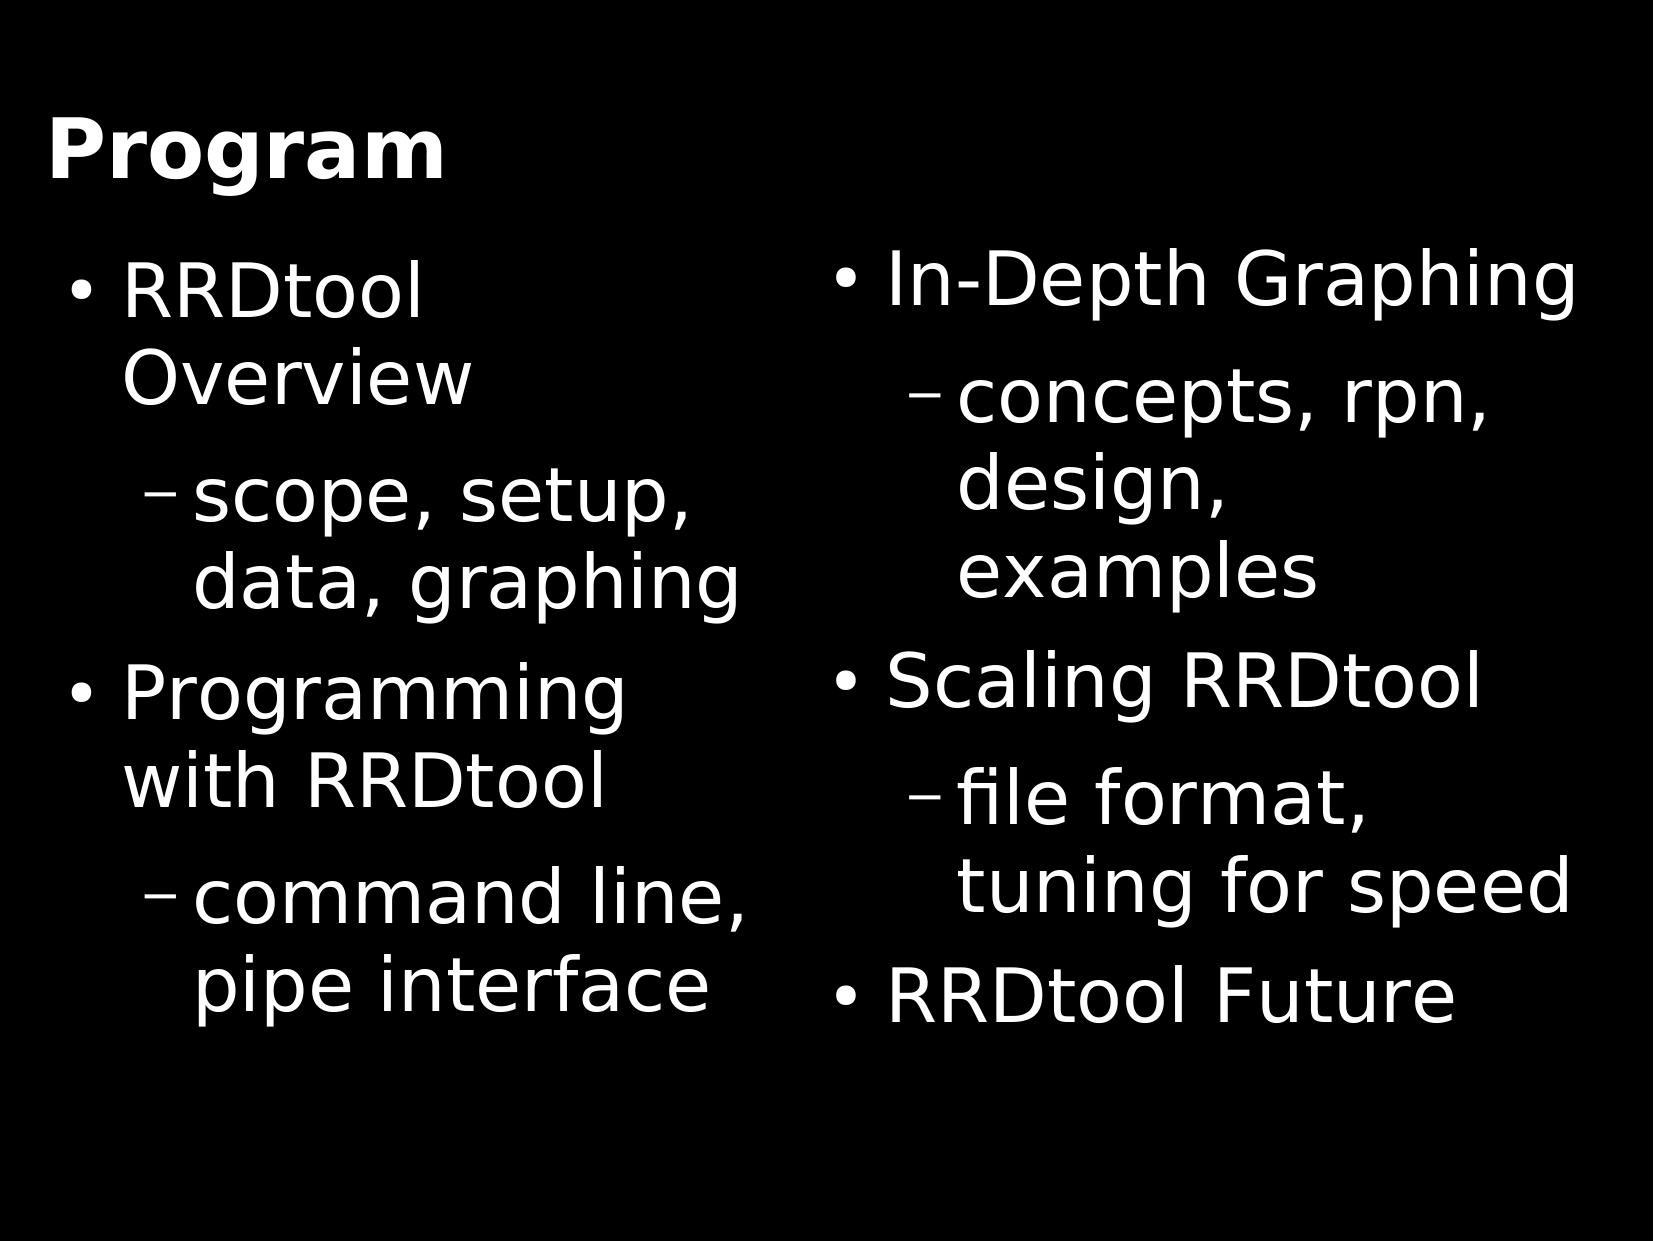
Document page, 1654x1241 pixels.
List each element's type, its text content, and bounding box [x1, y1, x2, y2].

list In-Depth Graphing concepts, rpn, design, examples Scaling RRDtool file format, tuning for speed RRDtool Future [814, 236, 1583, 1085]
title Program [45, 75, 1583, 225]
list RRDtool Overview scope, setup, data, graphing Programming with RRDtool command line, pipe interface [50, 248, 768, 1111]
